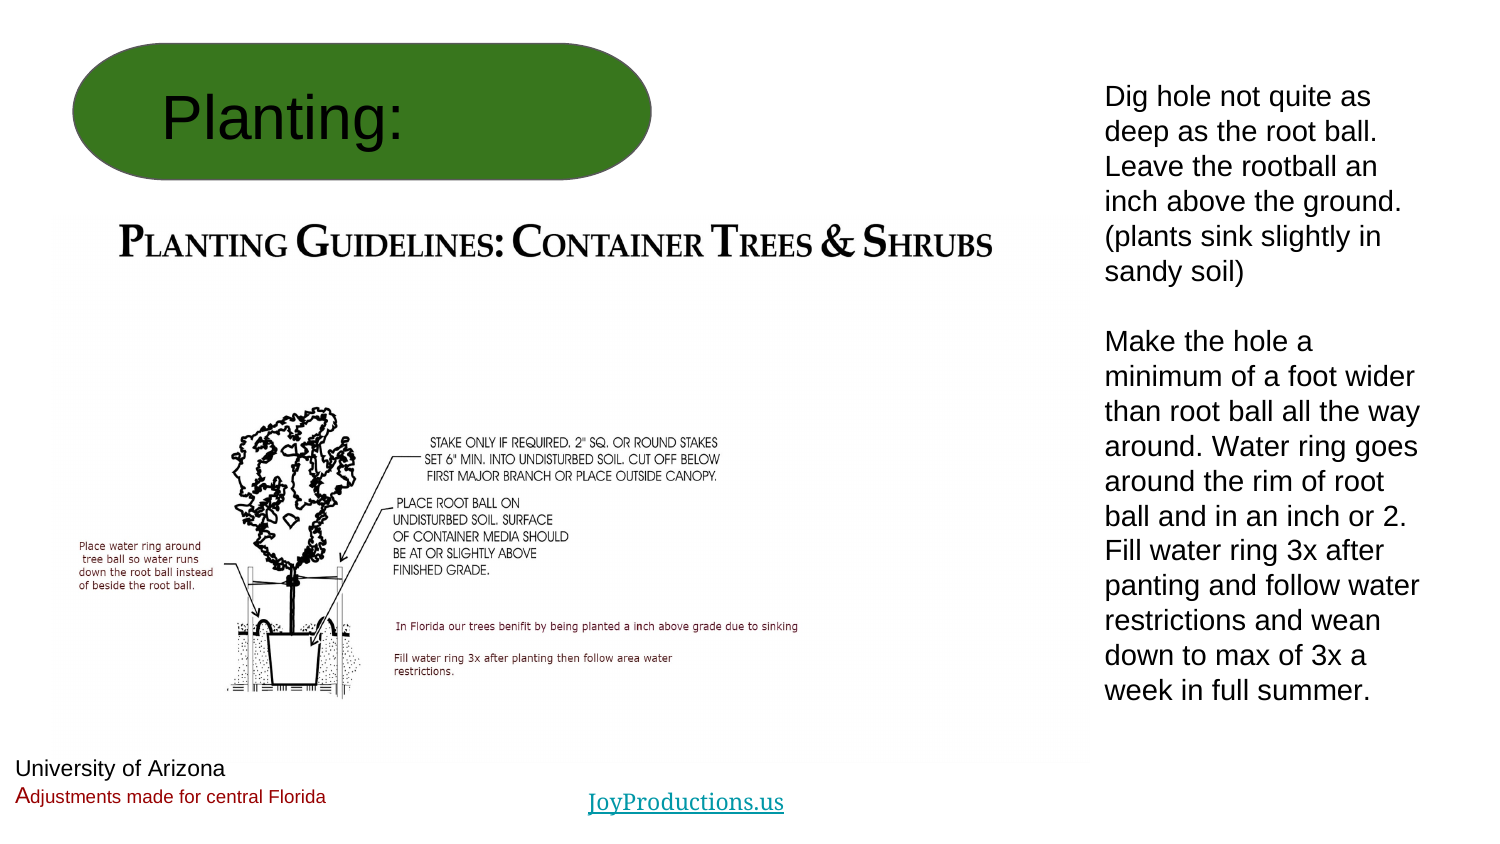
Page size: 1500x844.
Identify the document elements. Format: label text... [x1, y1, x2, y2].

text_box Dig hole not quite as deep as the root ball. Leave the rootball an inch above the ground. (plants sink slightly in sandy soil) Make the hole a minimum of a foot wider than root ball all the way around. Water ring goes around the rim of root ball and in an inch or 2. Fill water ring 3x after panting and follow water restrictions and wean down to max of 3x a week in full summer. [1089, 62, 1451, 757]
text_box JoyProductions.us [573, 779, 807, 823]
text_box Planting: [146, 62, 574, 170]
picture [51, 215, 1090, 763]
text_box [73, 43, 651, 180]
text_box University of Arizona Adjustments made for central Florida [0, 738, 463, 826]
